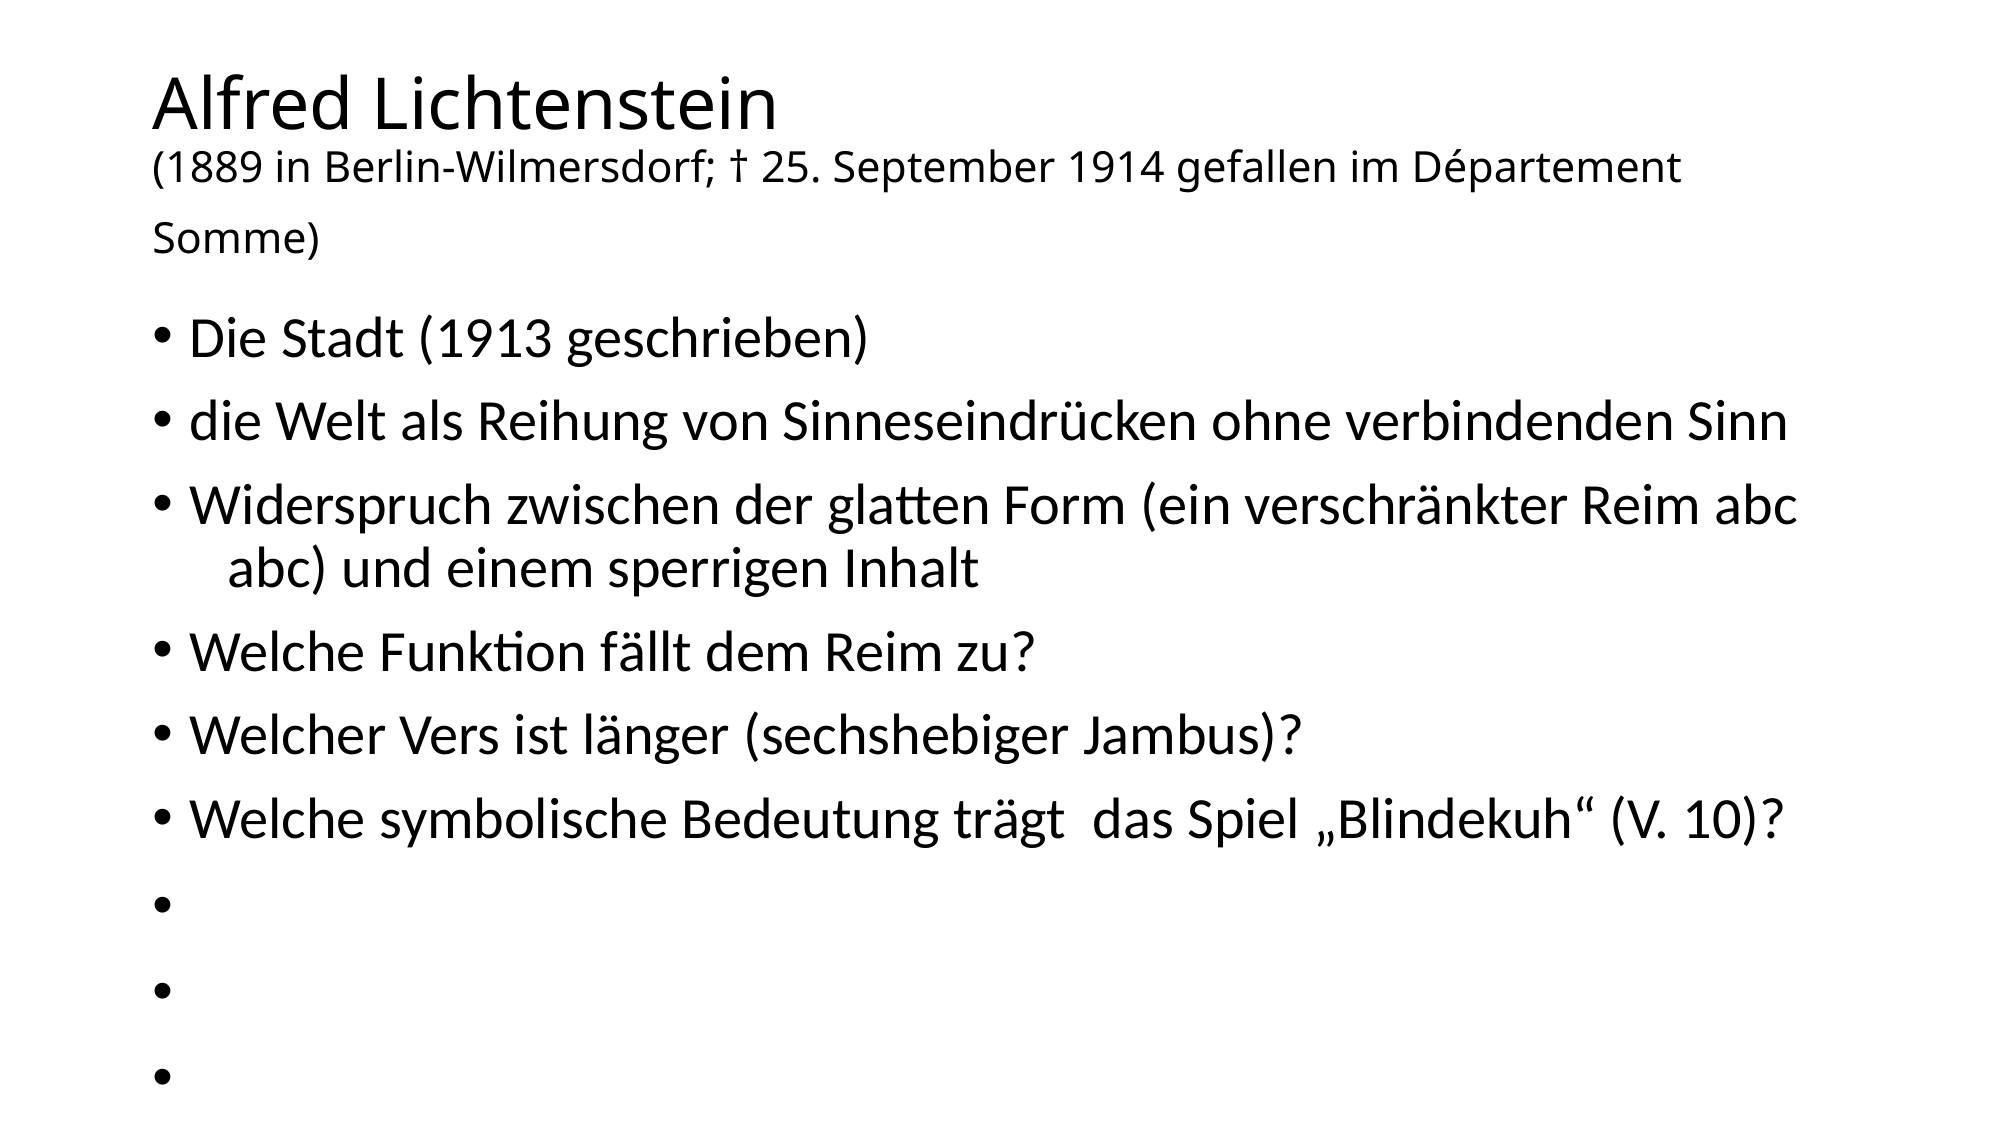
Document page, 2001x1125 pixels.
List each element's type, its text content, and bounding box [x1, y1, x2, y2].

title Alfred Lichtenstein (1889 in Berlin-Wilmersdorf; † 25. September 1914 gefallen im Département Somme) [137, 59, 1863, 278]
list Die Stadt (1913 geschrieben) die Welt als Reihung von Sinneseindrücken ohne verbindenden Sinn Widerspruch zwischen der glatten Form (ein verschränkter Reim abc abc) und einem sperrigen Inhalt Welche Funktion fällt dem Reim zu? Welcher Vers ist länger (sechshebiger Jambus)? Welche symbolische Bedeutung trägt das Spiel „Blindekuh“ (V. 10)? [137, 299, 1863, 1014]
